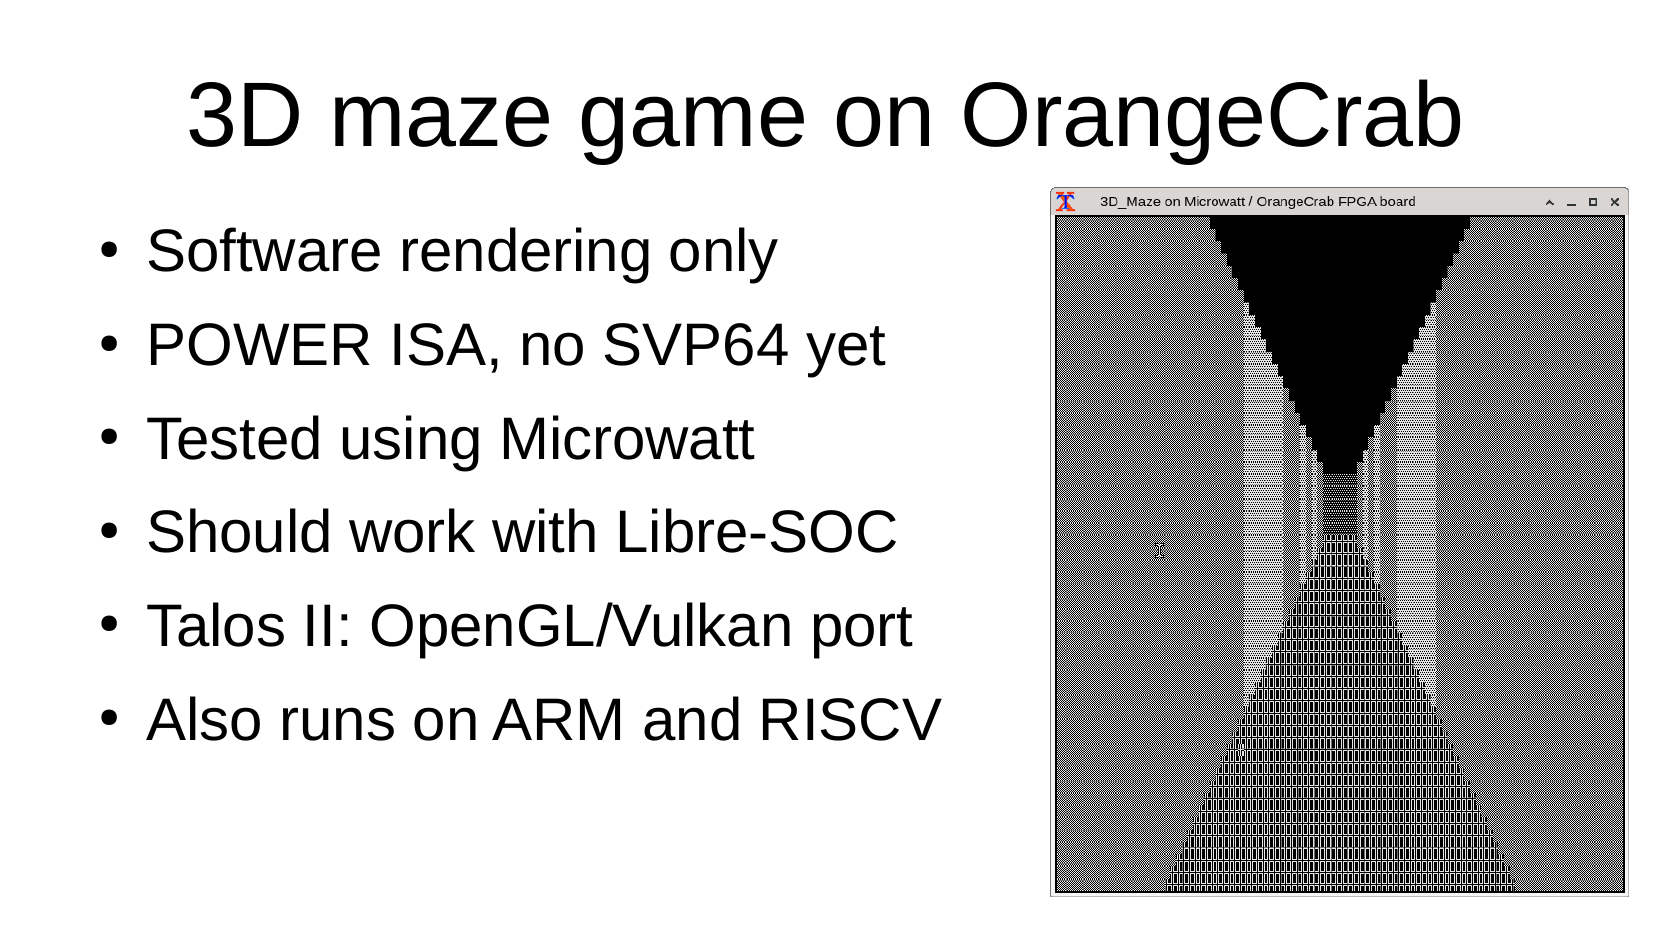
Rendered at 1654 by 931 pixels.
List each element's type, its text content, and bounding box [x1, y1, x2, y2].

list Software rendering only POWER ISA, no SVP64 yet Tested using Microwatt Should work with Libre-SOC Talos II: OpenGL/Vulkan port Also runs on ARM and RISCV [82, 217, 1050, 758]
title 3D maze game on OrangeCrab [82, 37, 1571, 193]
picture [1050, 187, 1629, 897]
